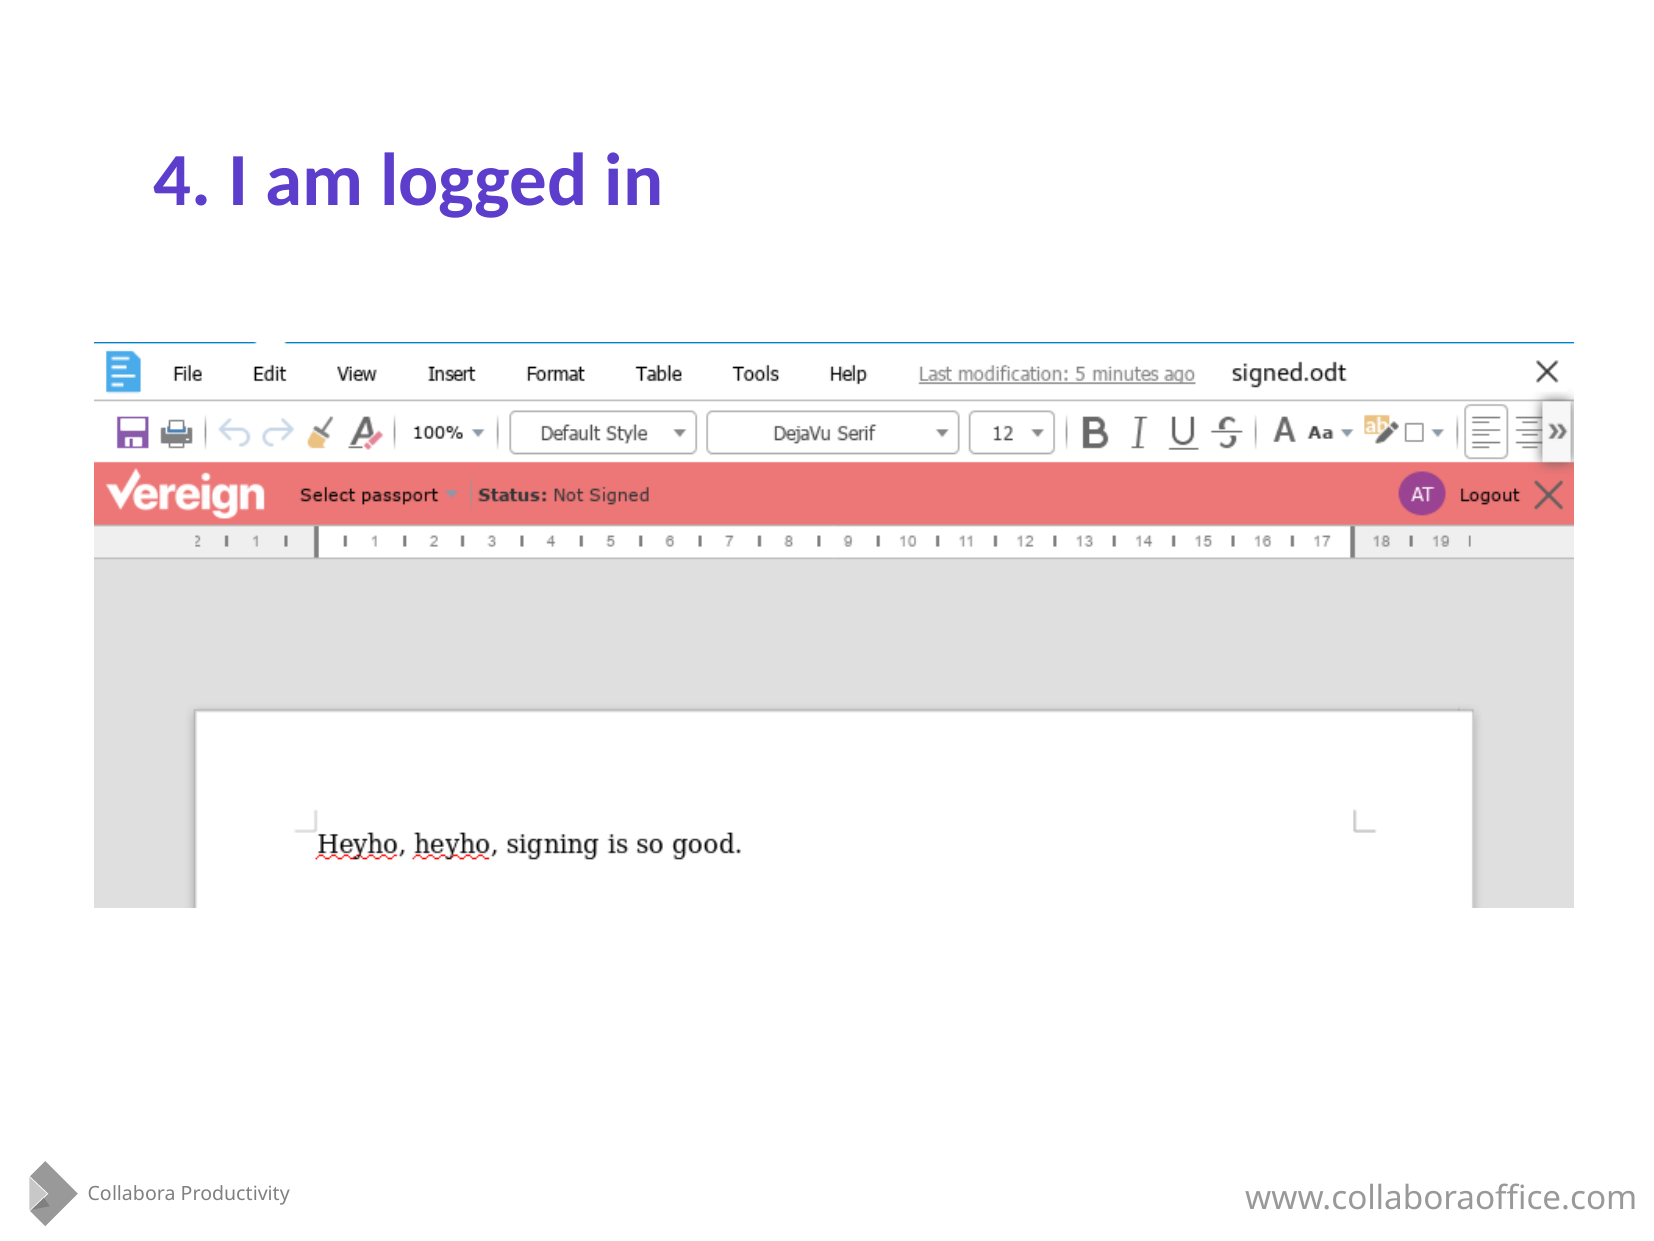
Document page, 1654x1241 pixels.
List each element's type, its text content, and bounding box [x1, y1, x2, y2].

picture [94, 342, 1574, 908]
title 4. I am logged in [153, 35, 1146, 225]
